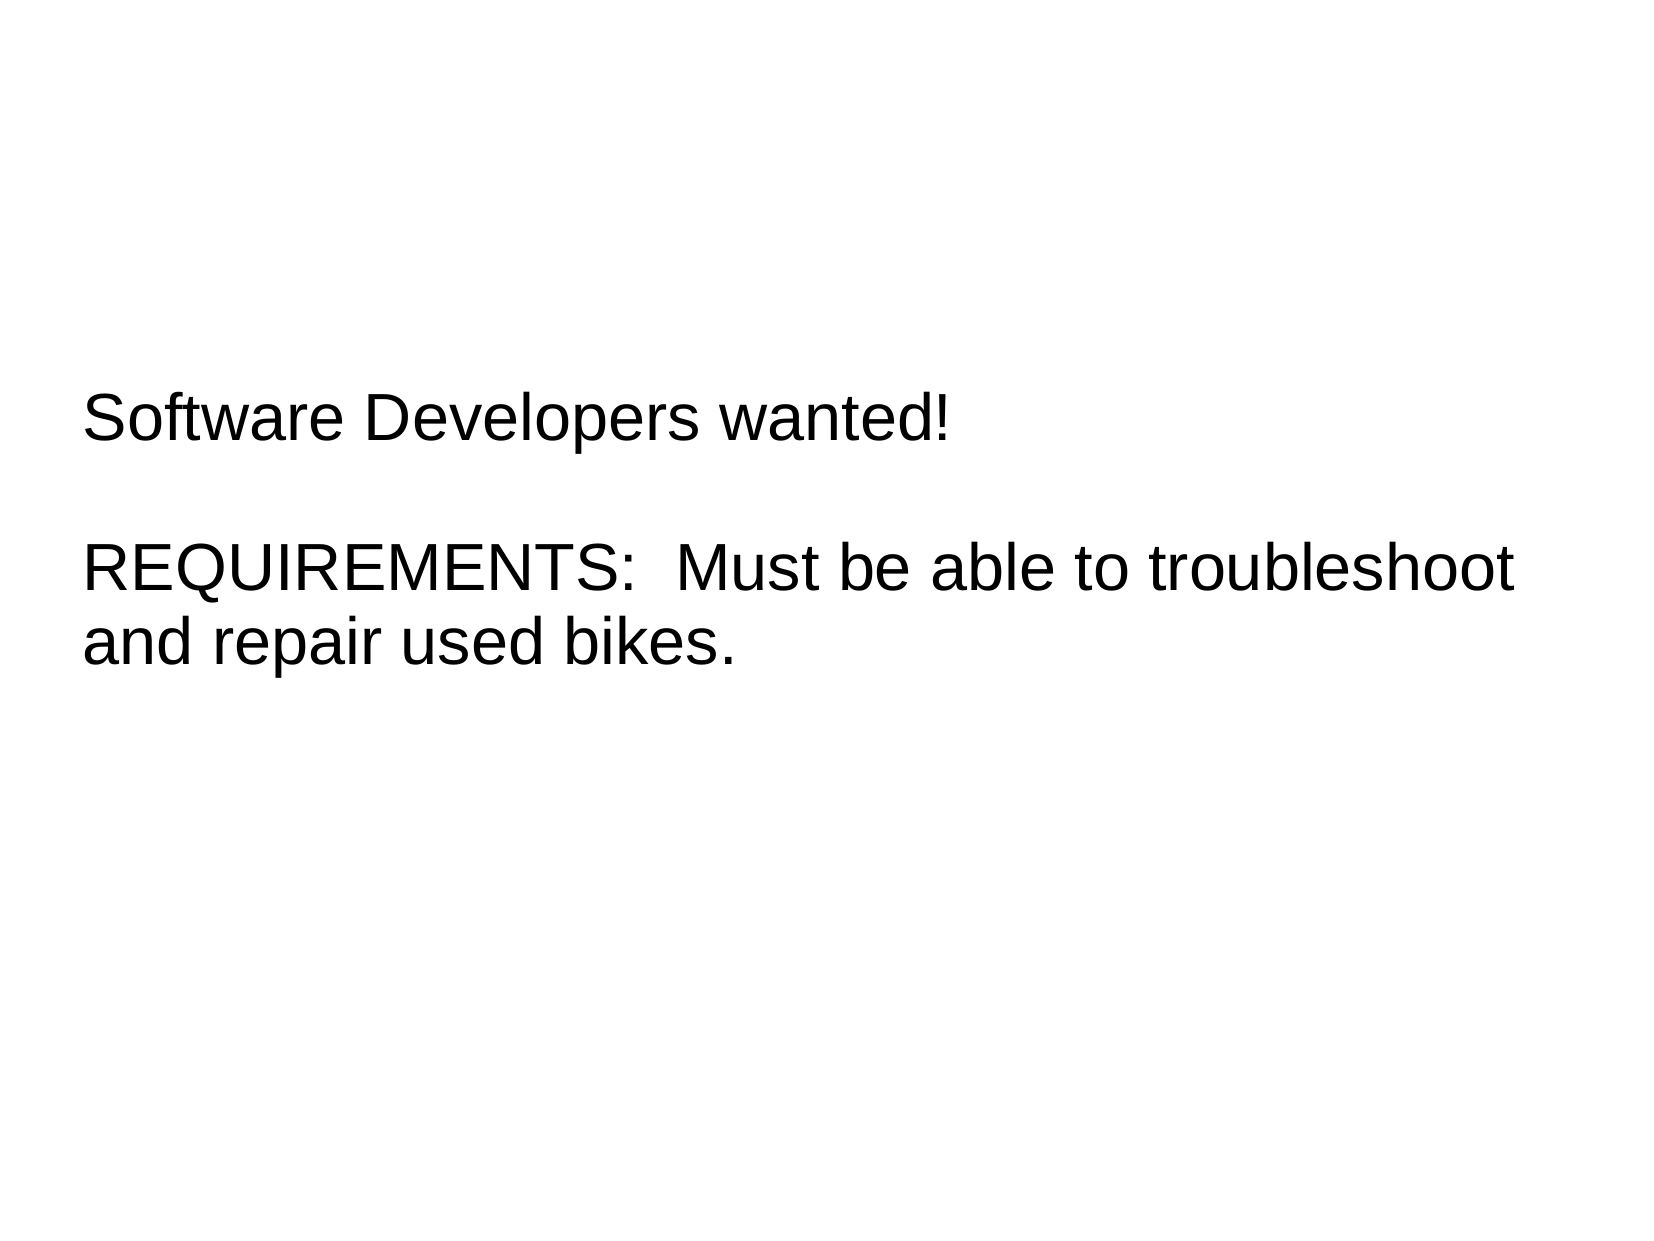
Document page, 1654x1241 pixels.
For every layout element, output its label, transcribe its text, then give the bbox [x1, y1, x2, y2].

subtitle Software Developers wanted! REQUIREMENTS: Must be able to troubleshoot and repair used bikes. [82, 49, 1571, 1010]
